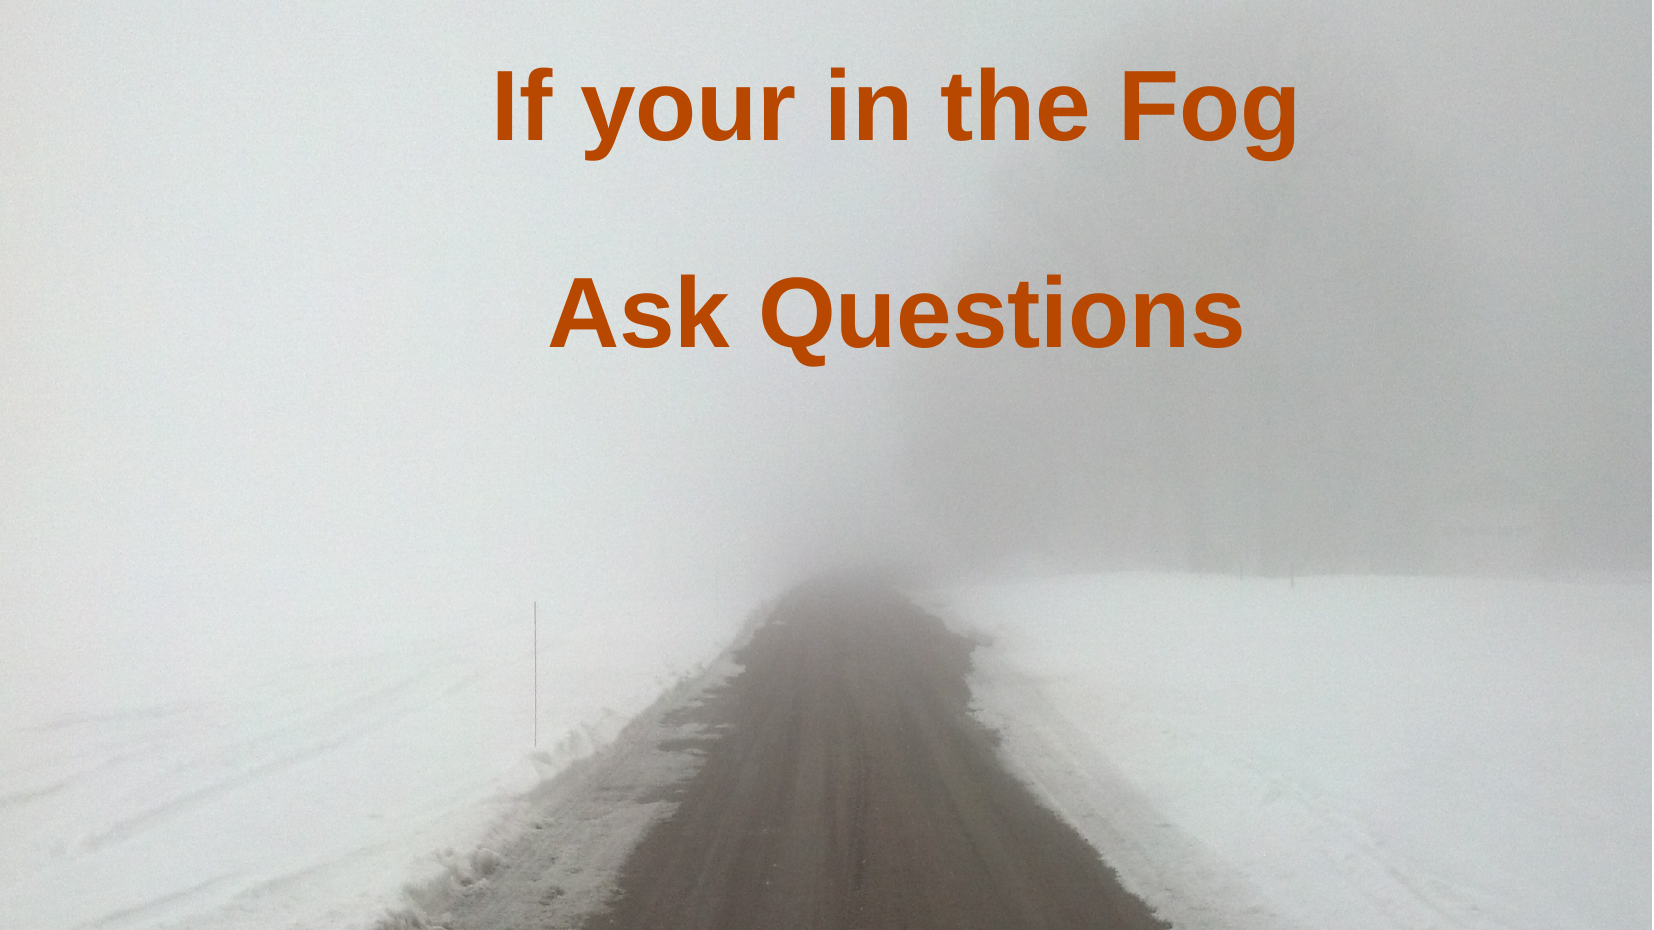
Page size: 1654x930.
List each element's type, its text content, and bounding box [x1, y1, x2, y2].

picture [0, 0, 1652, 930]
text_box If your in the Fog Ask Questions [477, 32, 1317, 376]
